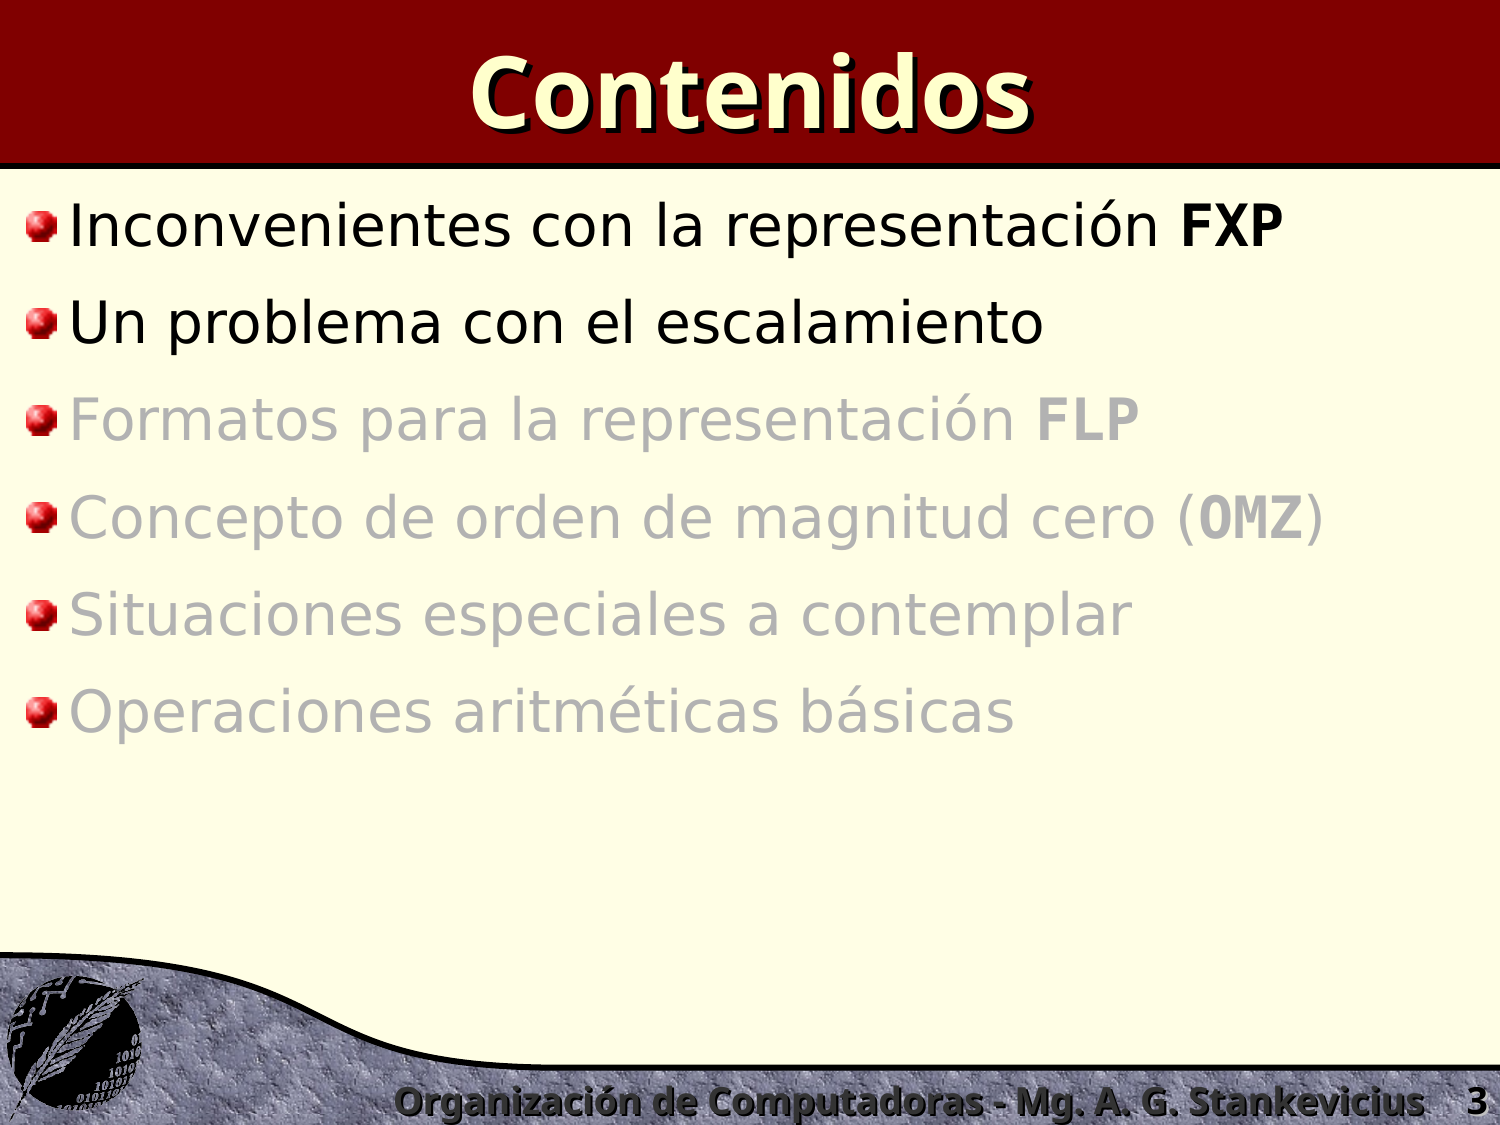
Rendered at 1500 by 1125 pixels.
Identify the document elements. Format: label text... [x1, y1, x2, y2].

title Contenidos [15, 5, 1485, 160]
list Inconvenientes con la representación FXP Un problema con el escalamiento Formatos para la representación FLP Concepto de orden de magnitud cero (OMZ) Situaciones especiales a contemplar Operaciones aritméticas básicas [11, 192, 1486, 935]
picture [0, 959, 1500, 1125]
picture [448, 1100, 455, 1110]
picture [1058, 1100, 1065, 1110]
picture [802, 1100, 806, 1110]
